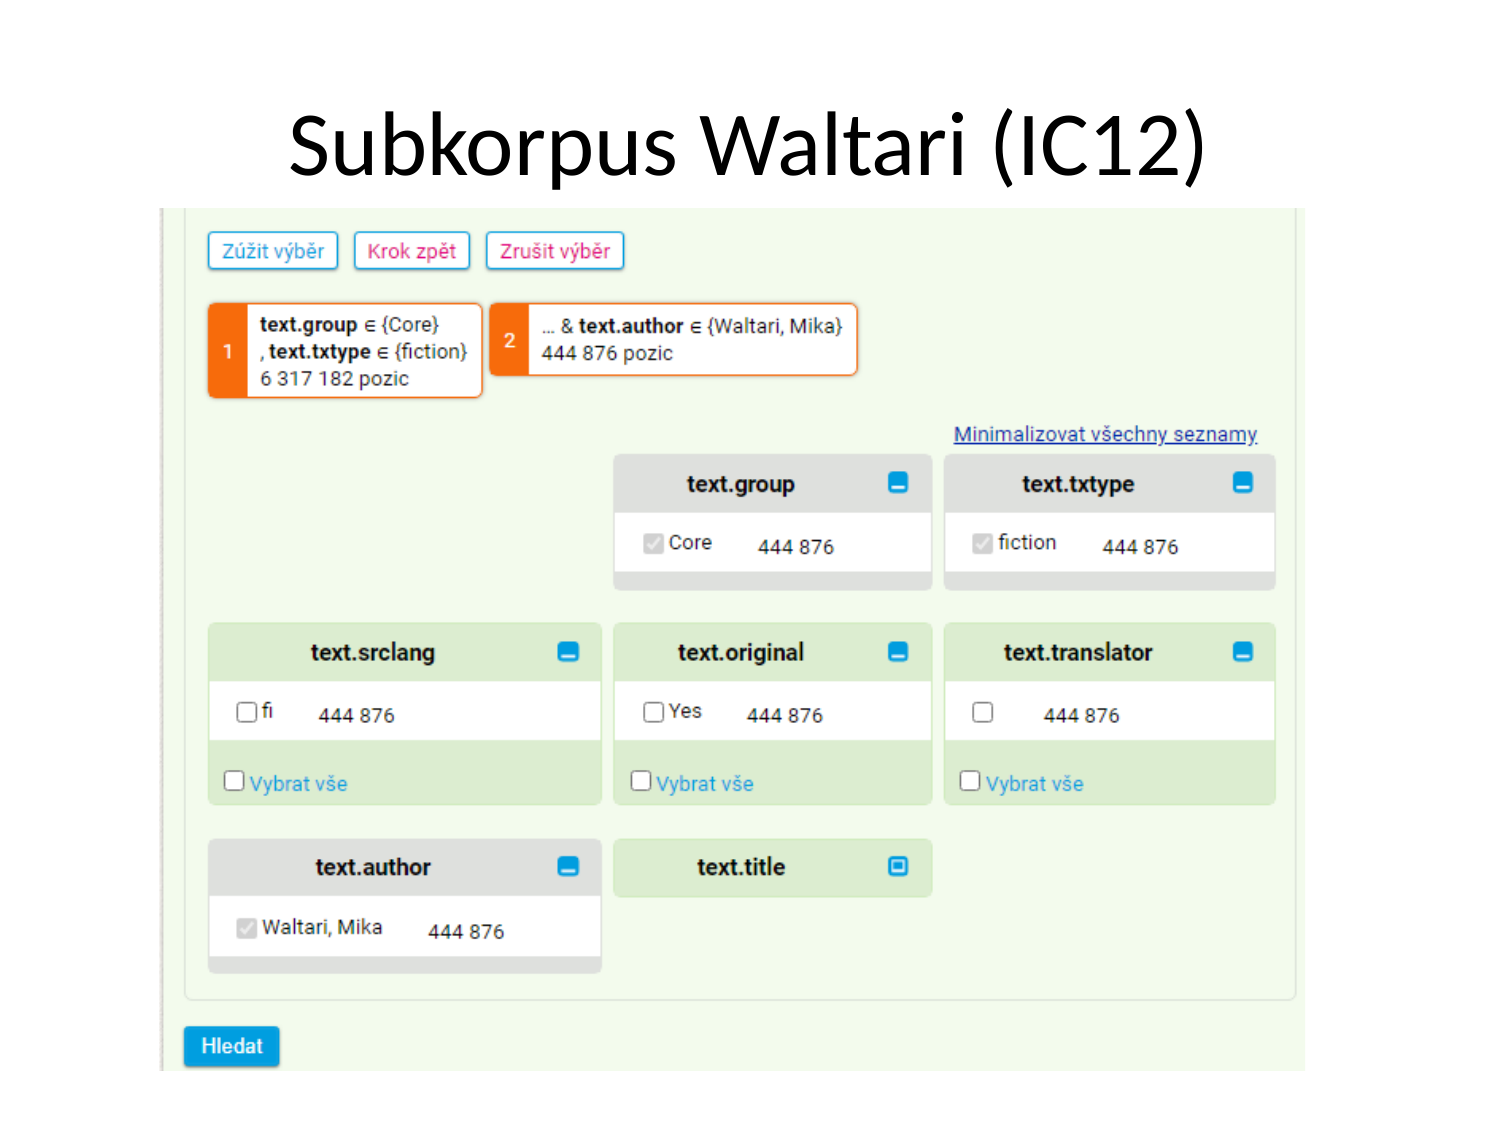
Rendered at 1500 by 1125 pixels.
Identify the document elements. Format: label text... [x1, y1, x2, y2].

picture [159, 208, 1306, 1071]
title Subkorpus Waltari (IC12) [75, 45, 1426, 233]
